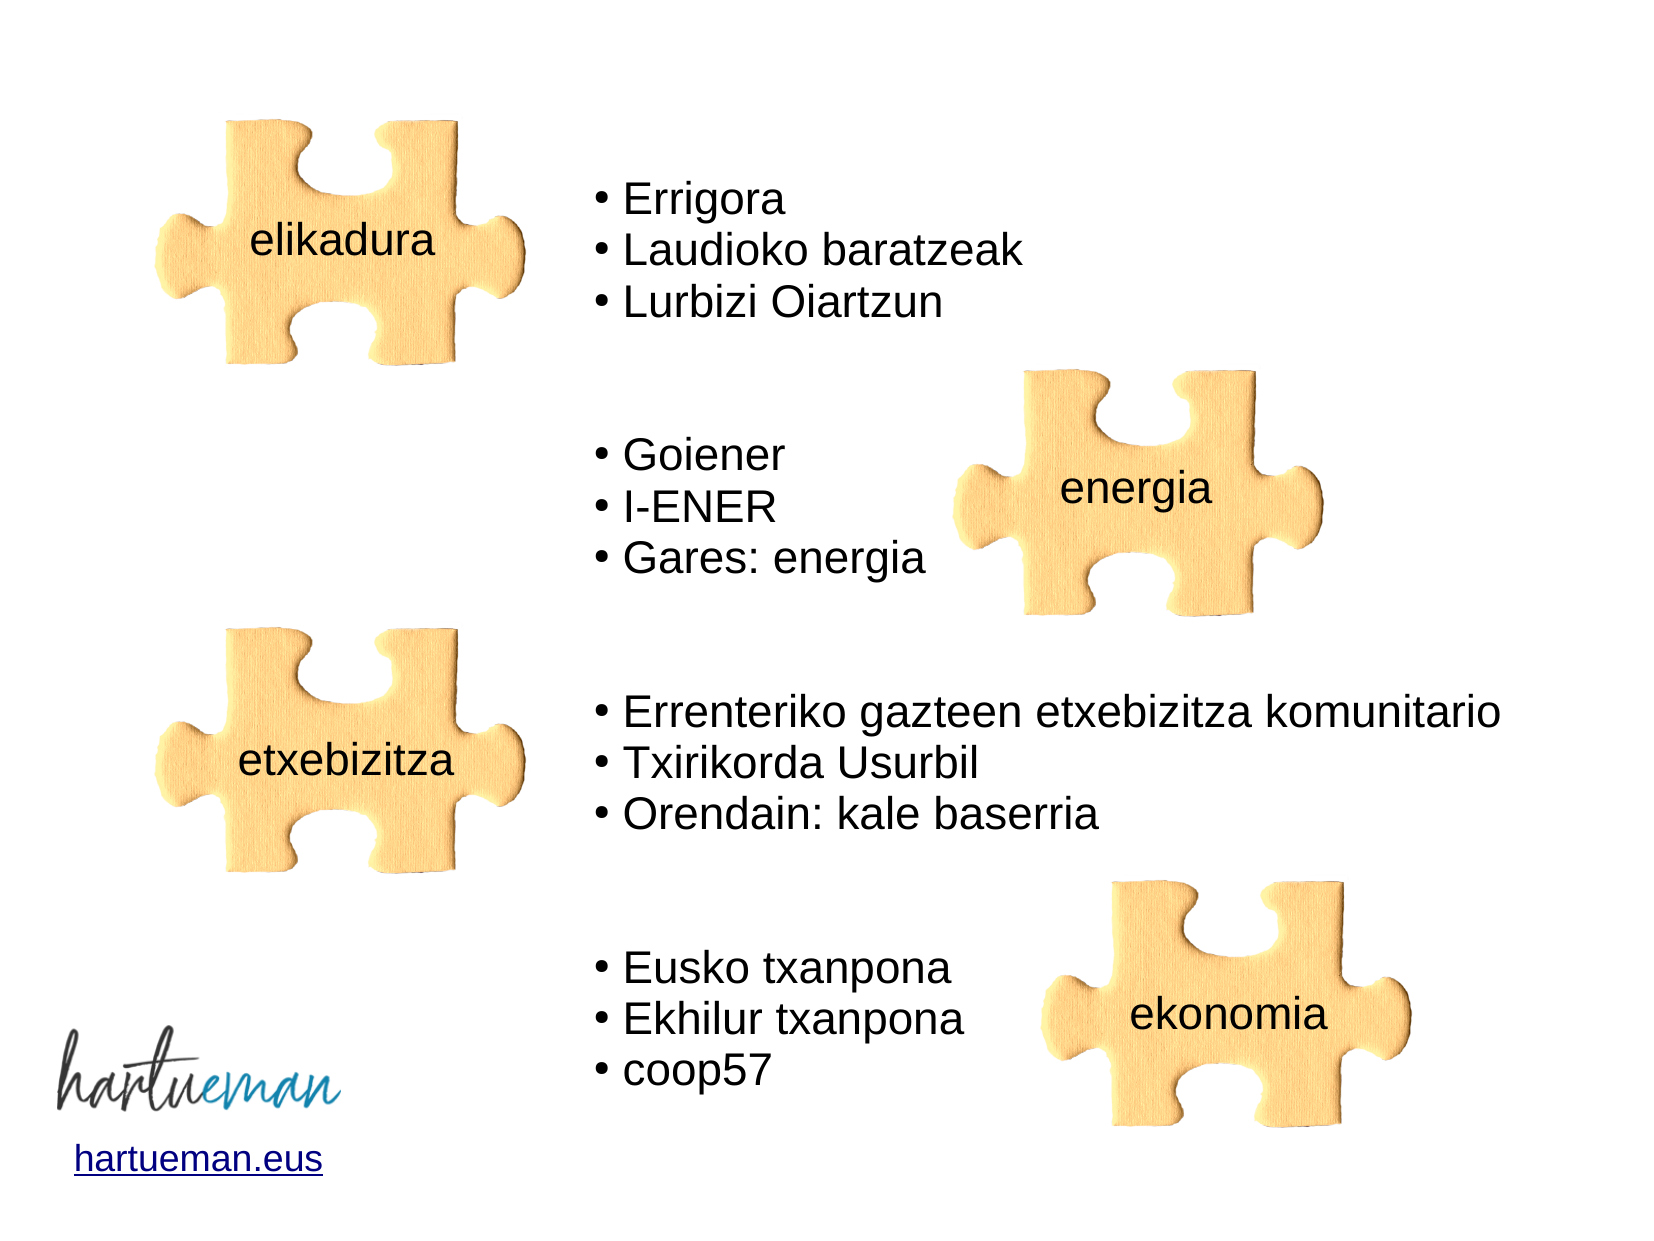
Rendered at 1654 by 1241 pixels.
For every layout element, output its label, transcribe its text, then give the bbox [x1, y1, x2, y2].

text_box Errigora Laudioko baratzeak Lurbizi Oiartzun Goiener I-ENER Gares: energia Errenteriko gazteen etxebizitza komunitario Txirikorda Usurbil Orendain: kale baserria Eusko txanpona Ekhilur txanpona coop57 [578, 165, 1518, 1104]
text_box hartueman.eus [59, 1130, 373, 1201]
text_box elikadura [234, 206, 467, 290]
picture [153, 620, 531, 878]
text_box etxebizitza [222, 726, 470, 810]
picture [951, 362, 1329, 621]
text_box ekonomia [1114, 980, 1347, 1064]
picture [153, 112, 531, 371]
picture [57, 1020, 343, 1117]
text_box energia [1044, 454, 1277, 538]
picture [1039, 873, 1417, 1132]
